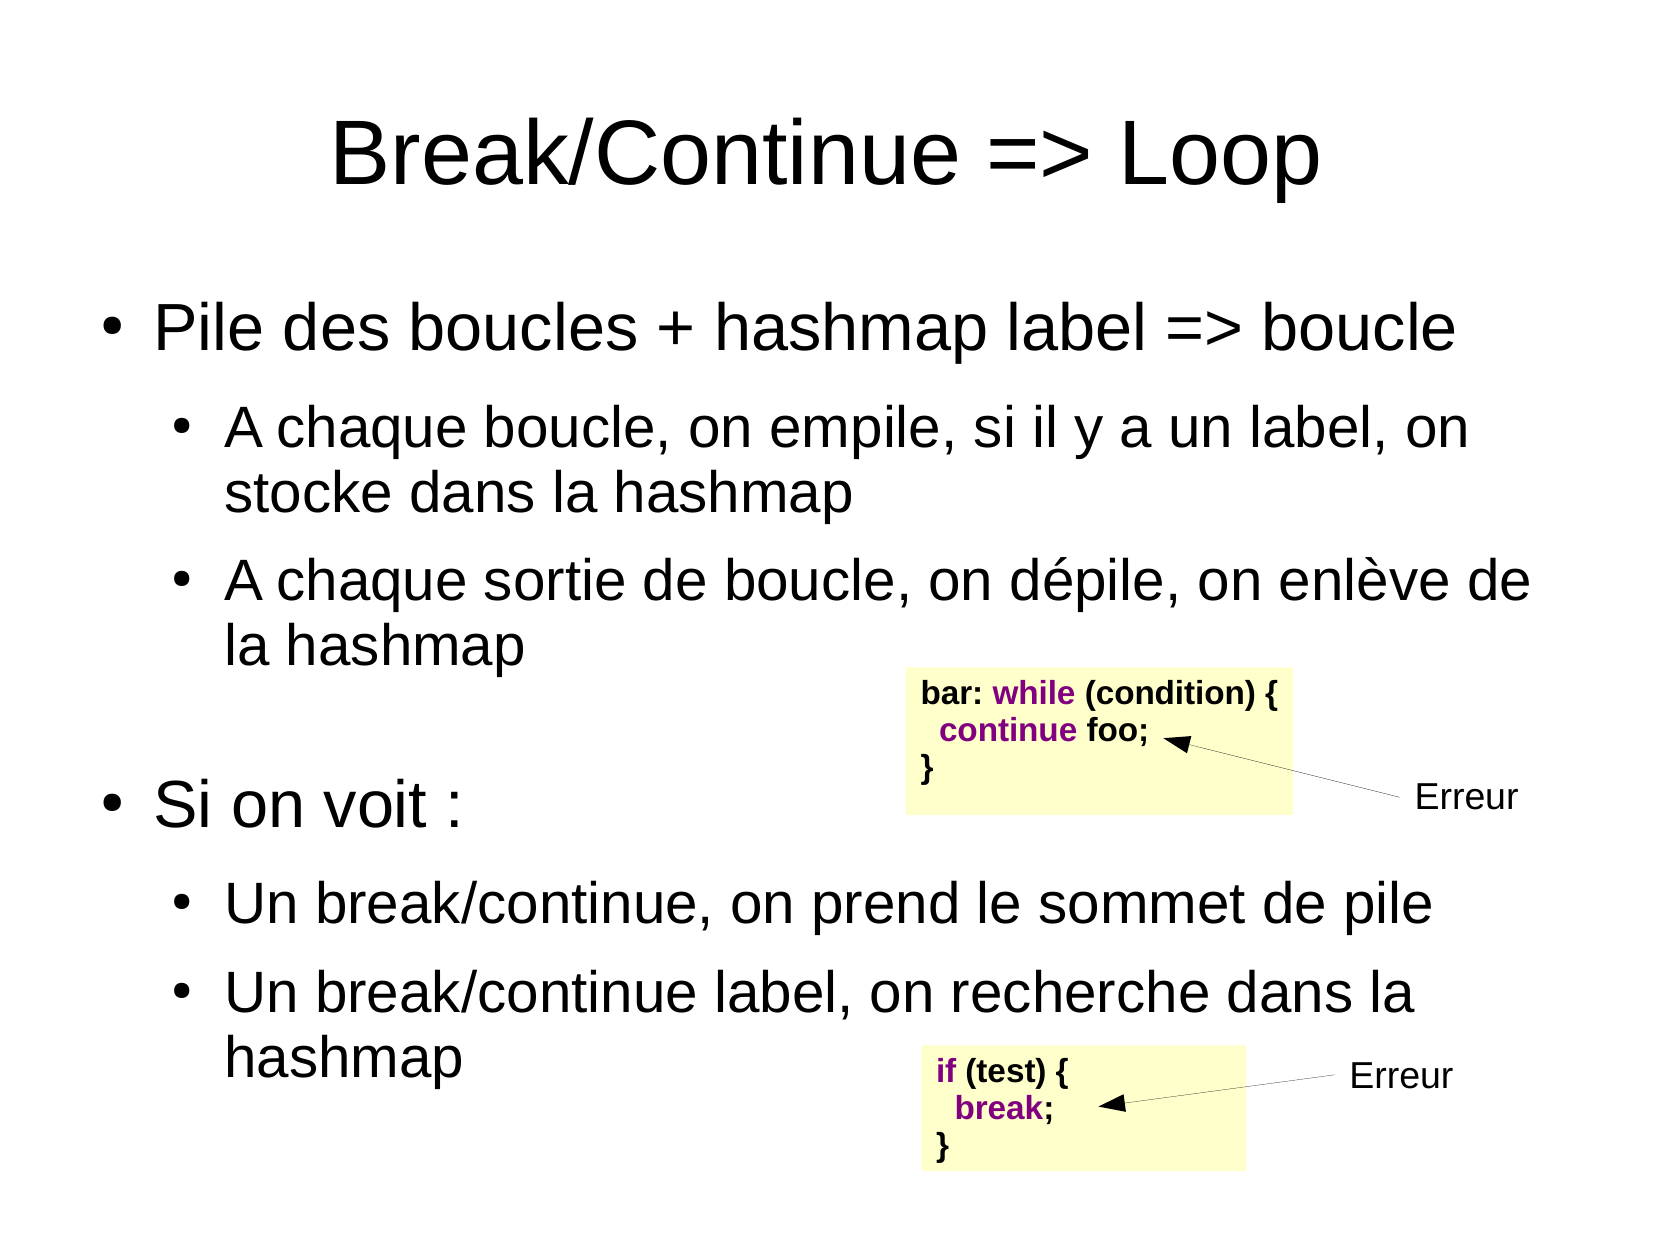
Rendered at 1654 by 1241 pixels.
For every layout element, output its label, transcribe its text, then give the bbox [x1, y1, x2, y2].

title Break/Continue => Loop [82, 56, 1571, 250]
text_box if (test) { break; } [921, 1045, 1247, 1172]
text_box Erreur [1334, 1047, 1469, 1105]
text_box Erreur [1399, 767, 1534, 825]
text_box bar: while (condition) { continue foo; } [905, 667, 1294, 815]
list Pile des boucles + hashmap label => boucle A chaque boucle, on empile, si il y a un label, on stocke dans la hashmap A chaque sortie de boucle, on dépile, on enlève de la hashmap Si on voit : Un break/continue, on prend le sommet de pile Un break/continue label, on recherche dans la hashmap [82, 290, 1571, 1094]
